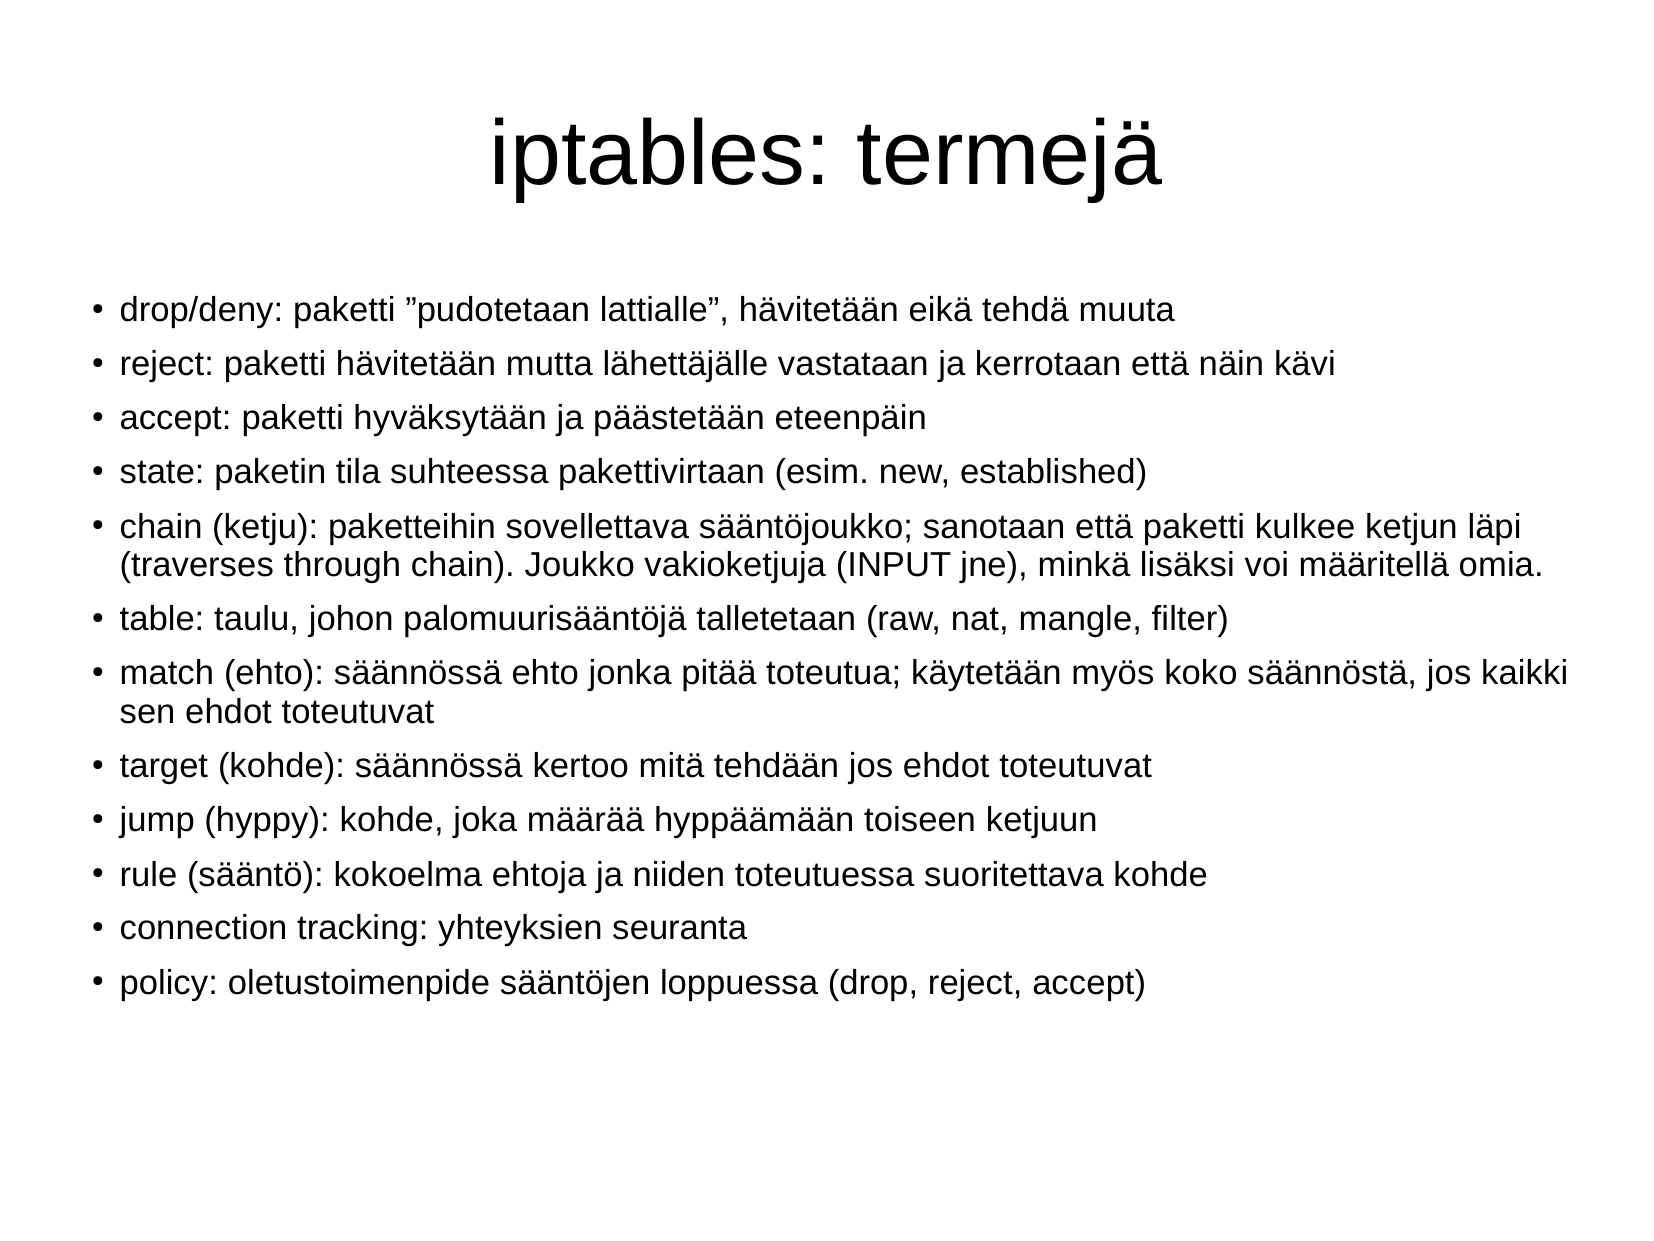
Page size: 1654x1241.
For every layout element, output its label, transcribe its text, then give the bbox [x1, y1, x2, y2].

list drop/deny: paketti ”pudotetaan lattialle”, hävitetään eikä tehdä muuta reject: paketti hävitetään mutta lähettäjälle vastataan ja kerrotaan että näin kävi accept: paketti hyväksytään ja päästetään eteenpäin state: paketin tila suhteessa pakettivirtaan (esim. new, established) chain (ketju): paketteihin sovellettava sääntöjoukko; sanotaan että paketti kulkee ketjun läpi (traverses through chain). Joukko vakioketjuja (INPUT jne), minkä lisäksi voi määritellä omia. table: taulu, johon palomuurisääntöjä talletetaan (raw, nat, mangle, filter) match (ehto): säännössä ehto jonka pitää toteutua; käytetään myös koko säännöstä, jos kaikki sen ehdot toteutuvat target (kohde): säännössä kertoo mitä tehdään jos ehdot toteutuvat jump (hyppy): kohde, joka määrää hyppäämään toiseen ketjuun rule (sääntö): kokoelma ehtoja ja niiden toteutuessa suoritettava kohde connection tracking: yhteyksien seuranta policy: oletustoimenpide sääntöjen loppuessa (drop, reject, accept) [82, 290, 1571, 1010]
title iptables: termejä [82, 49, 1571, 257]
